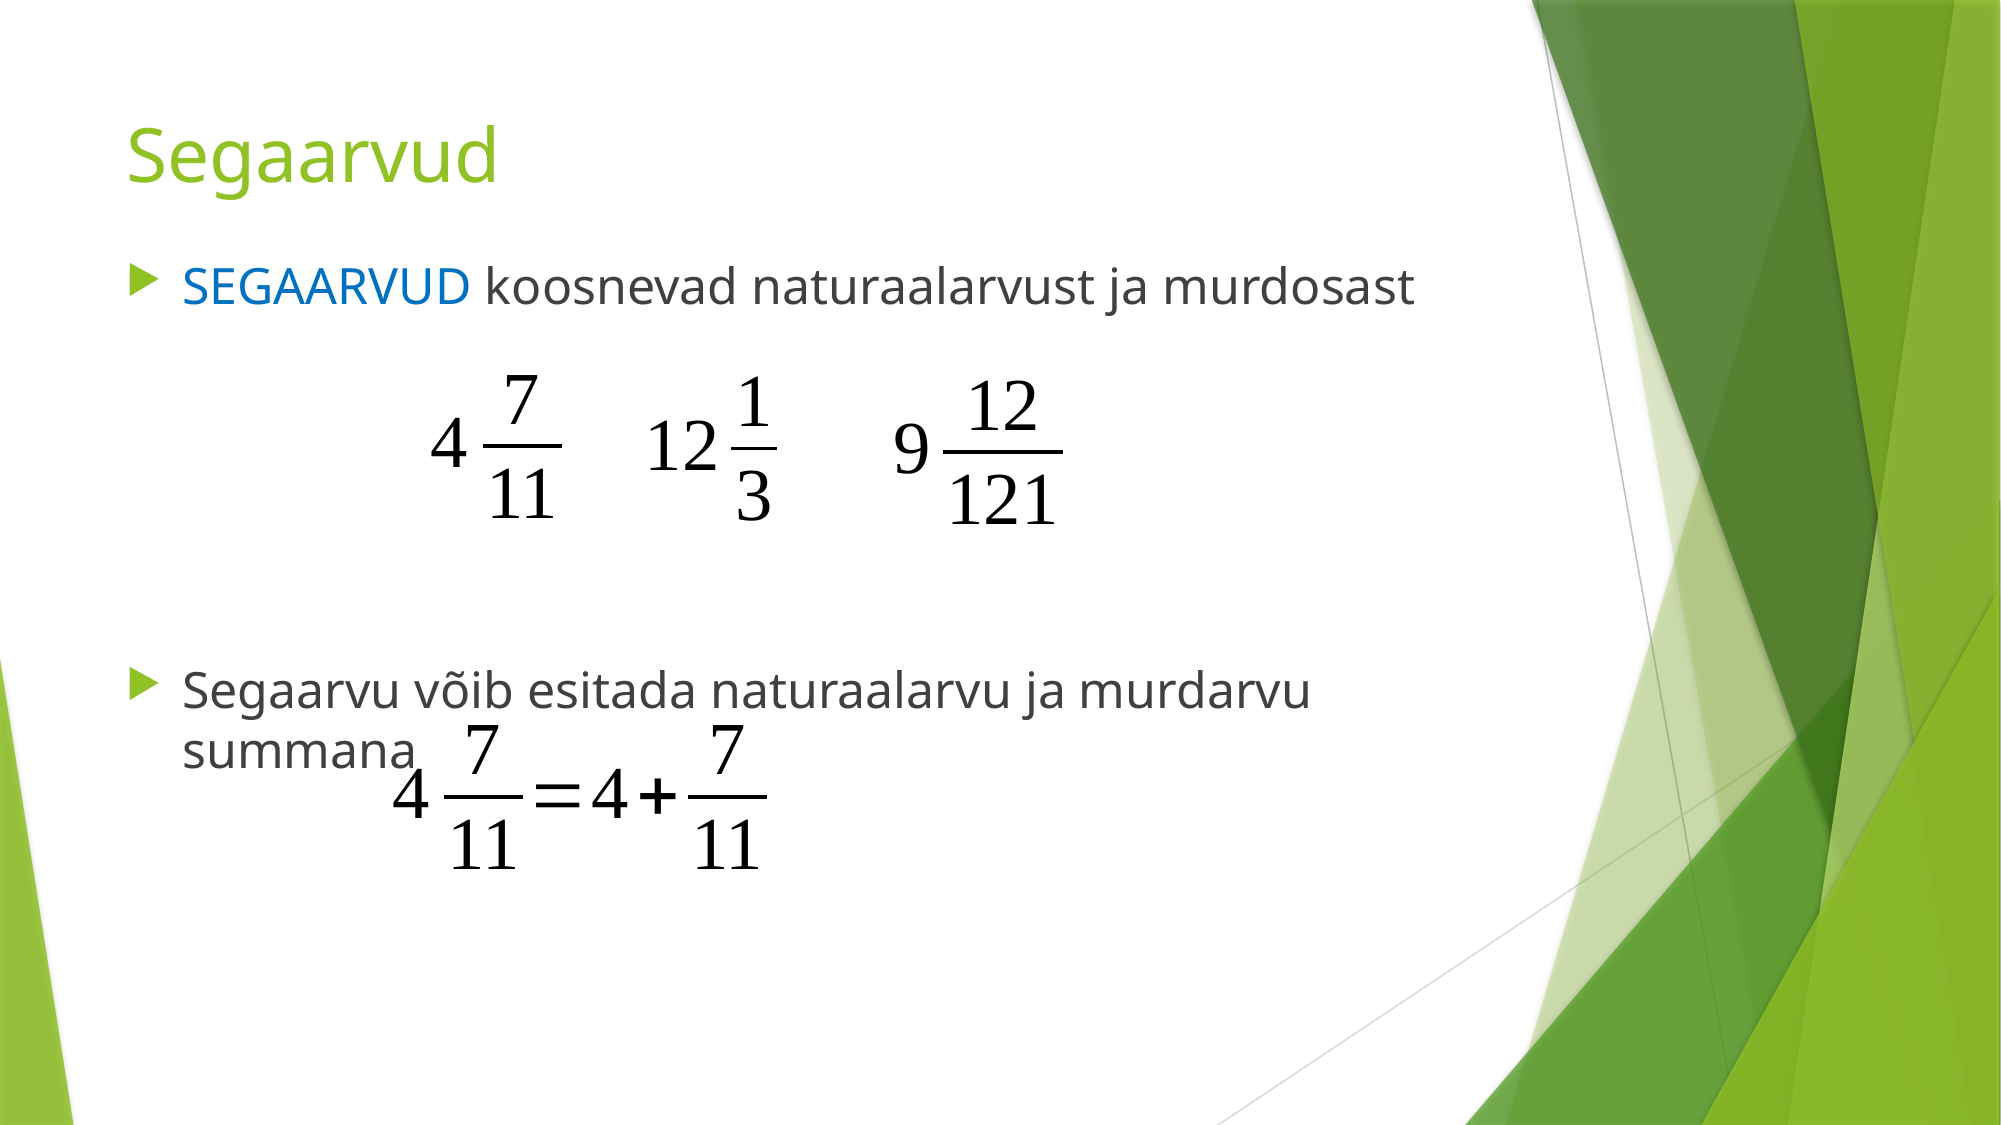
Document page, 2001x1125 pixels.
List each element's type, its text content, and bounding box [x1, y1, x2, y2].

chart [639, 360, 788, 537]
list SEGAARVUD koosnevad naturaalarvust ja murdosast Segaarvu võib esitada naturaalarvu ja murdarvu summana [111, 247, 1506, 1063]
chart [422, 357, 572, 535]
chart [383, 708, 777, 886]
title Segaarvud [111, 99, 1522, 317]
chart [885, 363, 1073, 541]
